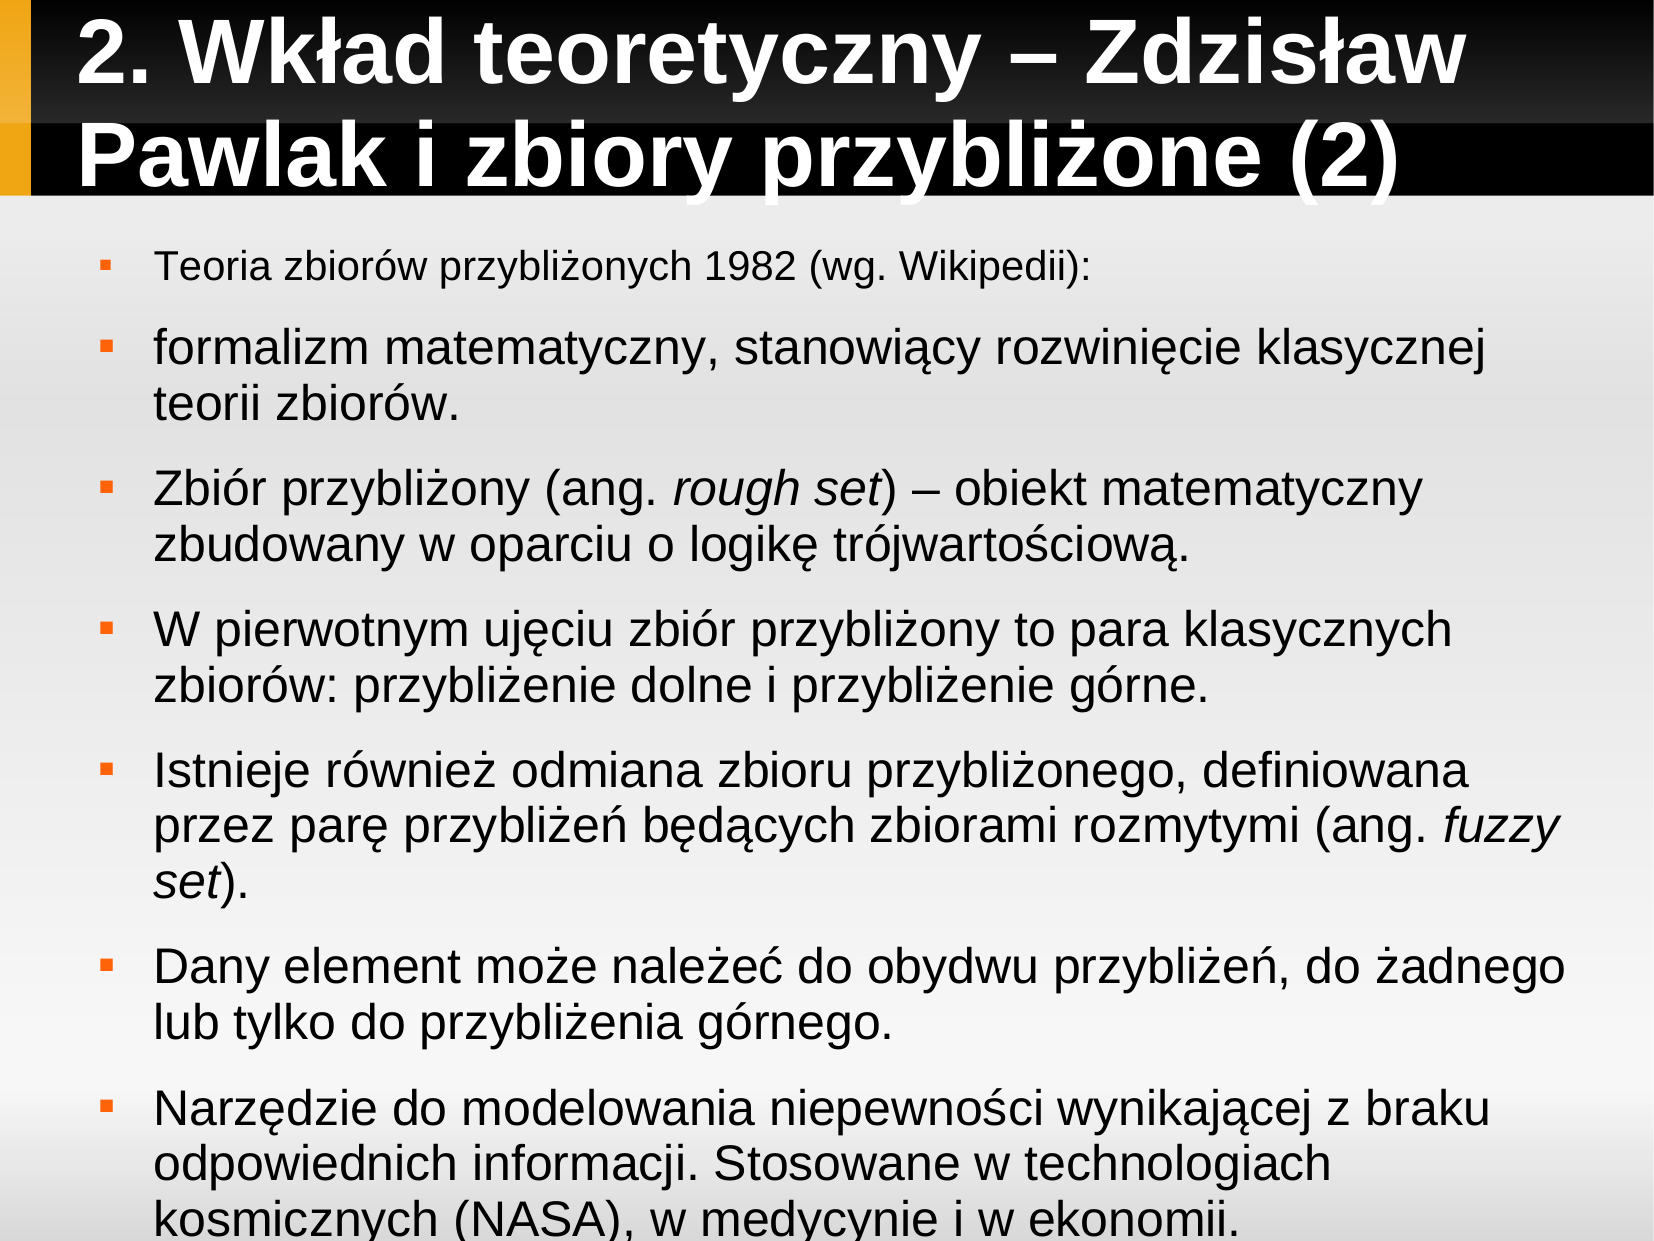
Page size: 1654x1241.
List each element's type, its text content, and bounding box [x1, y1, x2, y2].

title 2. Wkład teoretyczny – Zdzisław Pawlak i zbiory przybliżone (2) [76, 1, 1565, 207]
picture [0, 0, 1654, 1241]
list Teoria zbiorów przybliżonych 1982 (wg. Wikipedii): formalizm matematyczny, stanowiący rozwinięcie klasycznej teorii zbiorów. Zbiór przybliżony (ang. rough set) – obiekt matematyczny zbudowany w oparciu o logikę trójwartościową. W pierwotnym ujęciu zbiór przybliżony to para klasycznych zbiorów: przybliżenie dolne i przybliżenie górne. Istnieje również odmiana zbioru przybliżonego, definiowana przez parę przybliżeń będących zbiorami rozmytymi (ang. fuzzy set). Dany element może należeć do obydwu przybliżeń, do żadnego lub tylko do przybliżenia górnego. Narzędzie do modelowania niepewności wynikającej z braku odpowiednich informacji. Stosowane w technologiach kosmicznych (NASA), w medycynie i w ekonomii. [82, 242, 1571, 1241]
